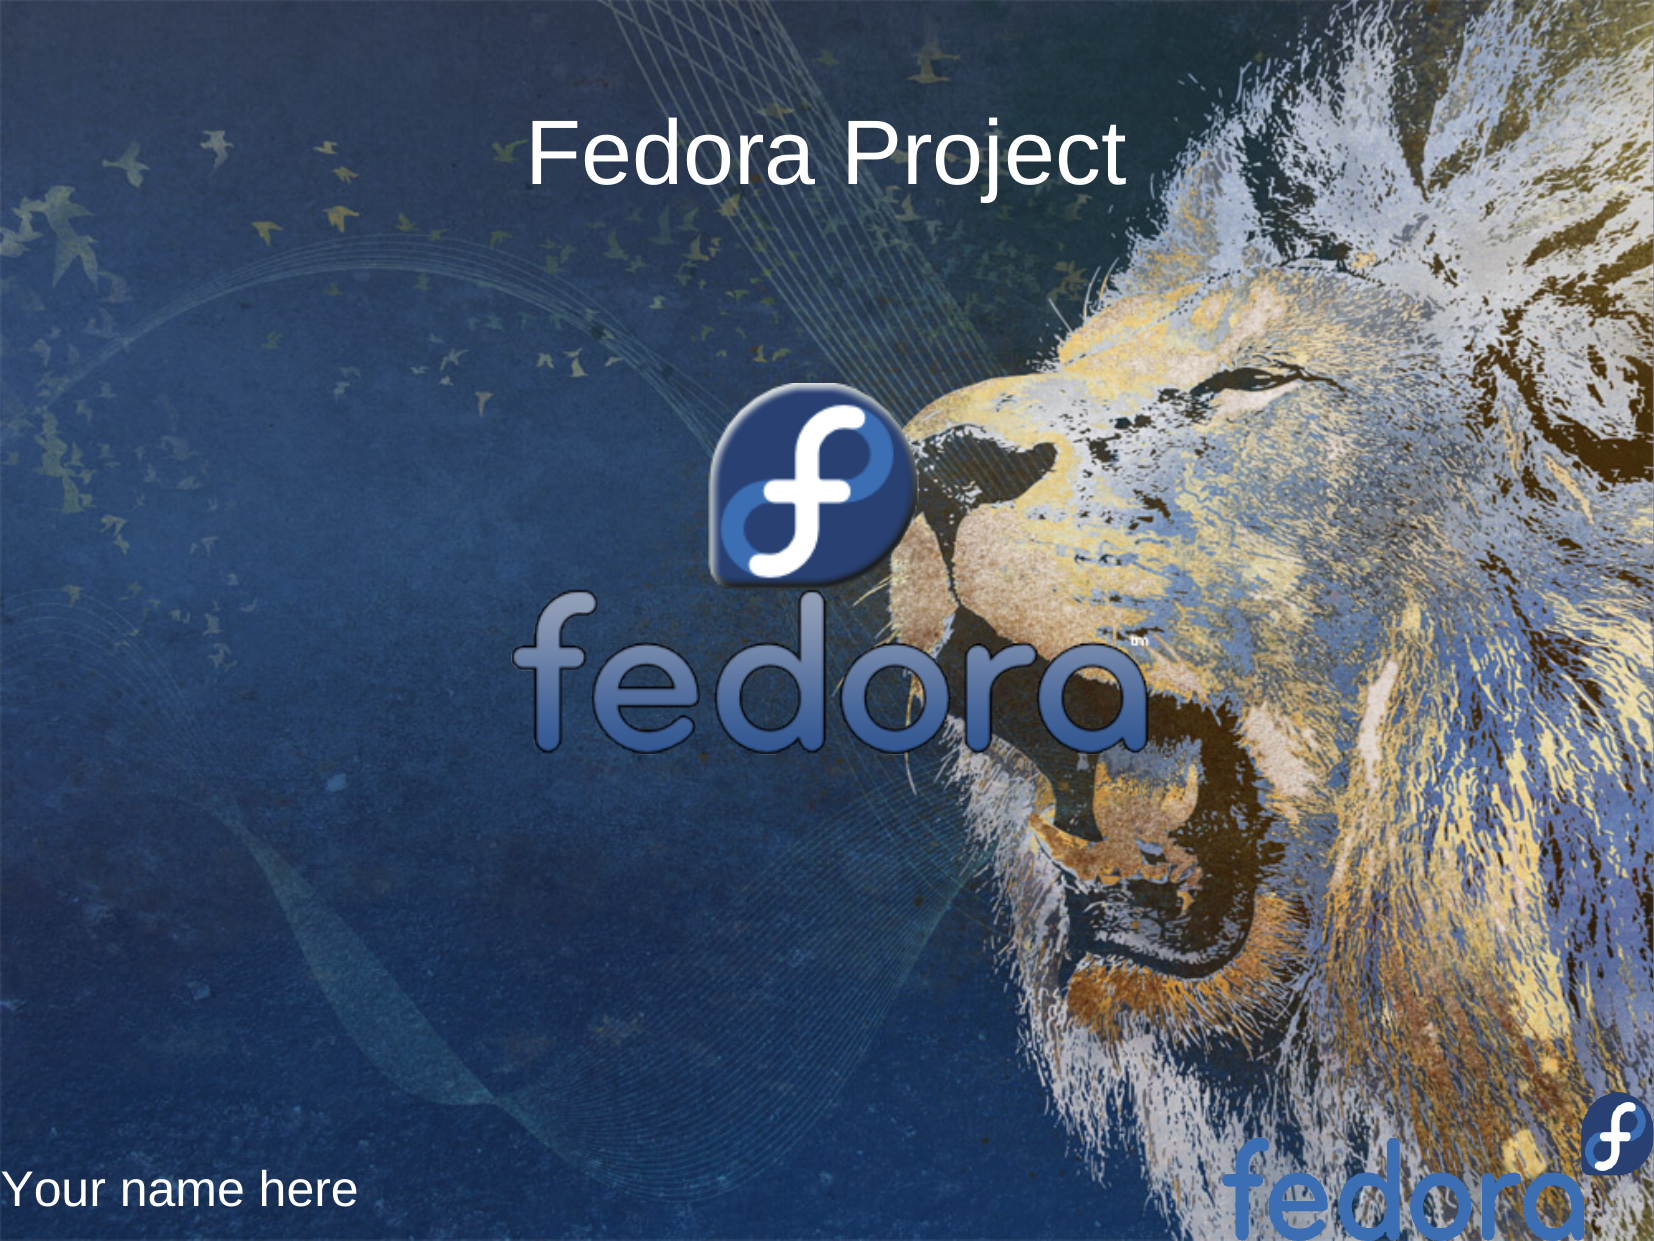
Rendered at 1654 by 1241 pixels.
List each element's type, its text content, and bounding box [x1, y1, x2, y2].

title Fedora Project [82, 49, 1571, 257]
text_box Your name here [0, 1151, 352, 1241]
picture [0, 0, 1654, 1241]
